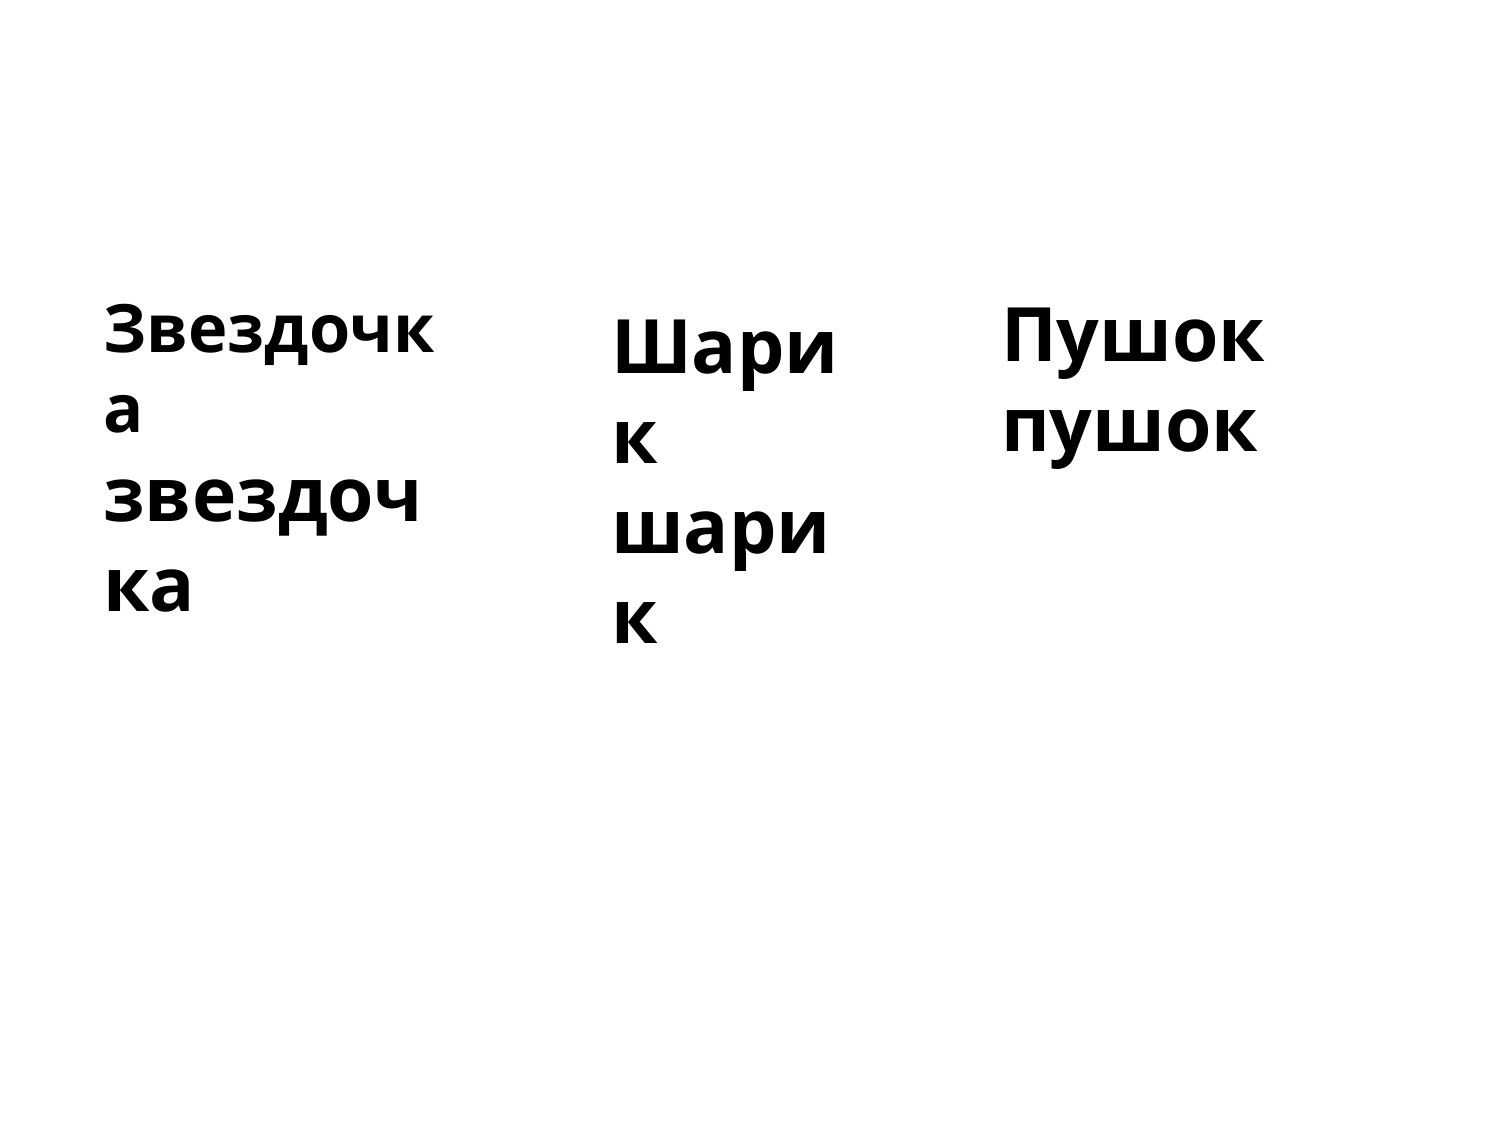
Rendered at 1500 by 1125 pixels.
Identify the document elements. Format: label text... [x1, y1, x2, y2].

text_box Пушок пушок [986, 278, 1341, 474]
text_box Звездочка звездочка [88, 278, 479, 634]
text_box Шарик шарик [596, 290, 892, 666]
